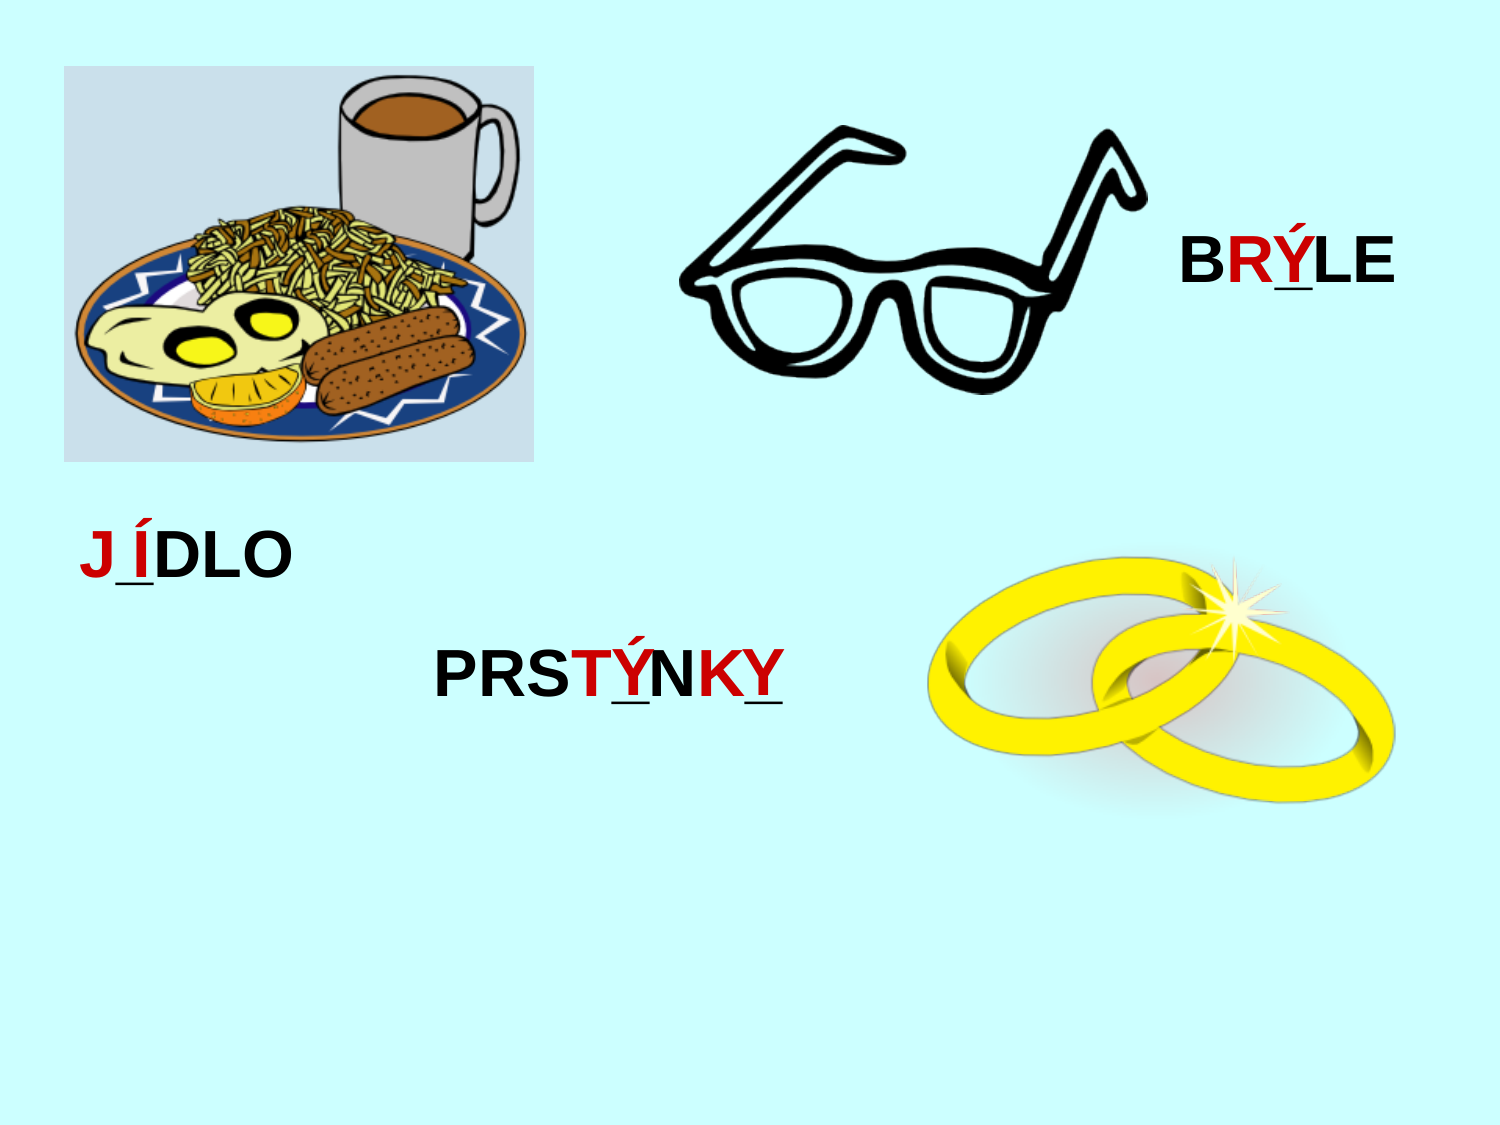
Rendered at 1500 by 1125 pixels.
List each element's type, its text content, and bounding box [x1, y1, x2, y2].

picture [679, 125, 1148, 395]
text_box BR_LE [1240, 244, 1258, 257]
picture [927, 538, 1396, 822]
text_box Ý [596, 621, 671, 717]
text_box BR_LE [1333, 207, 1413, 304]
picture [64, 66, 534, 462]
text_box Y [726, 621, 801, 717]
text_box J_DLO [64, 503, 310, 599]
text_box Ý [1258, 207, 1333, 304]
list PRST_NK_ [419, 621, 857, 759]
text_box BR_LE [1163, 207, 1258, 304]
